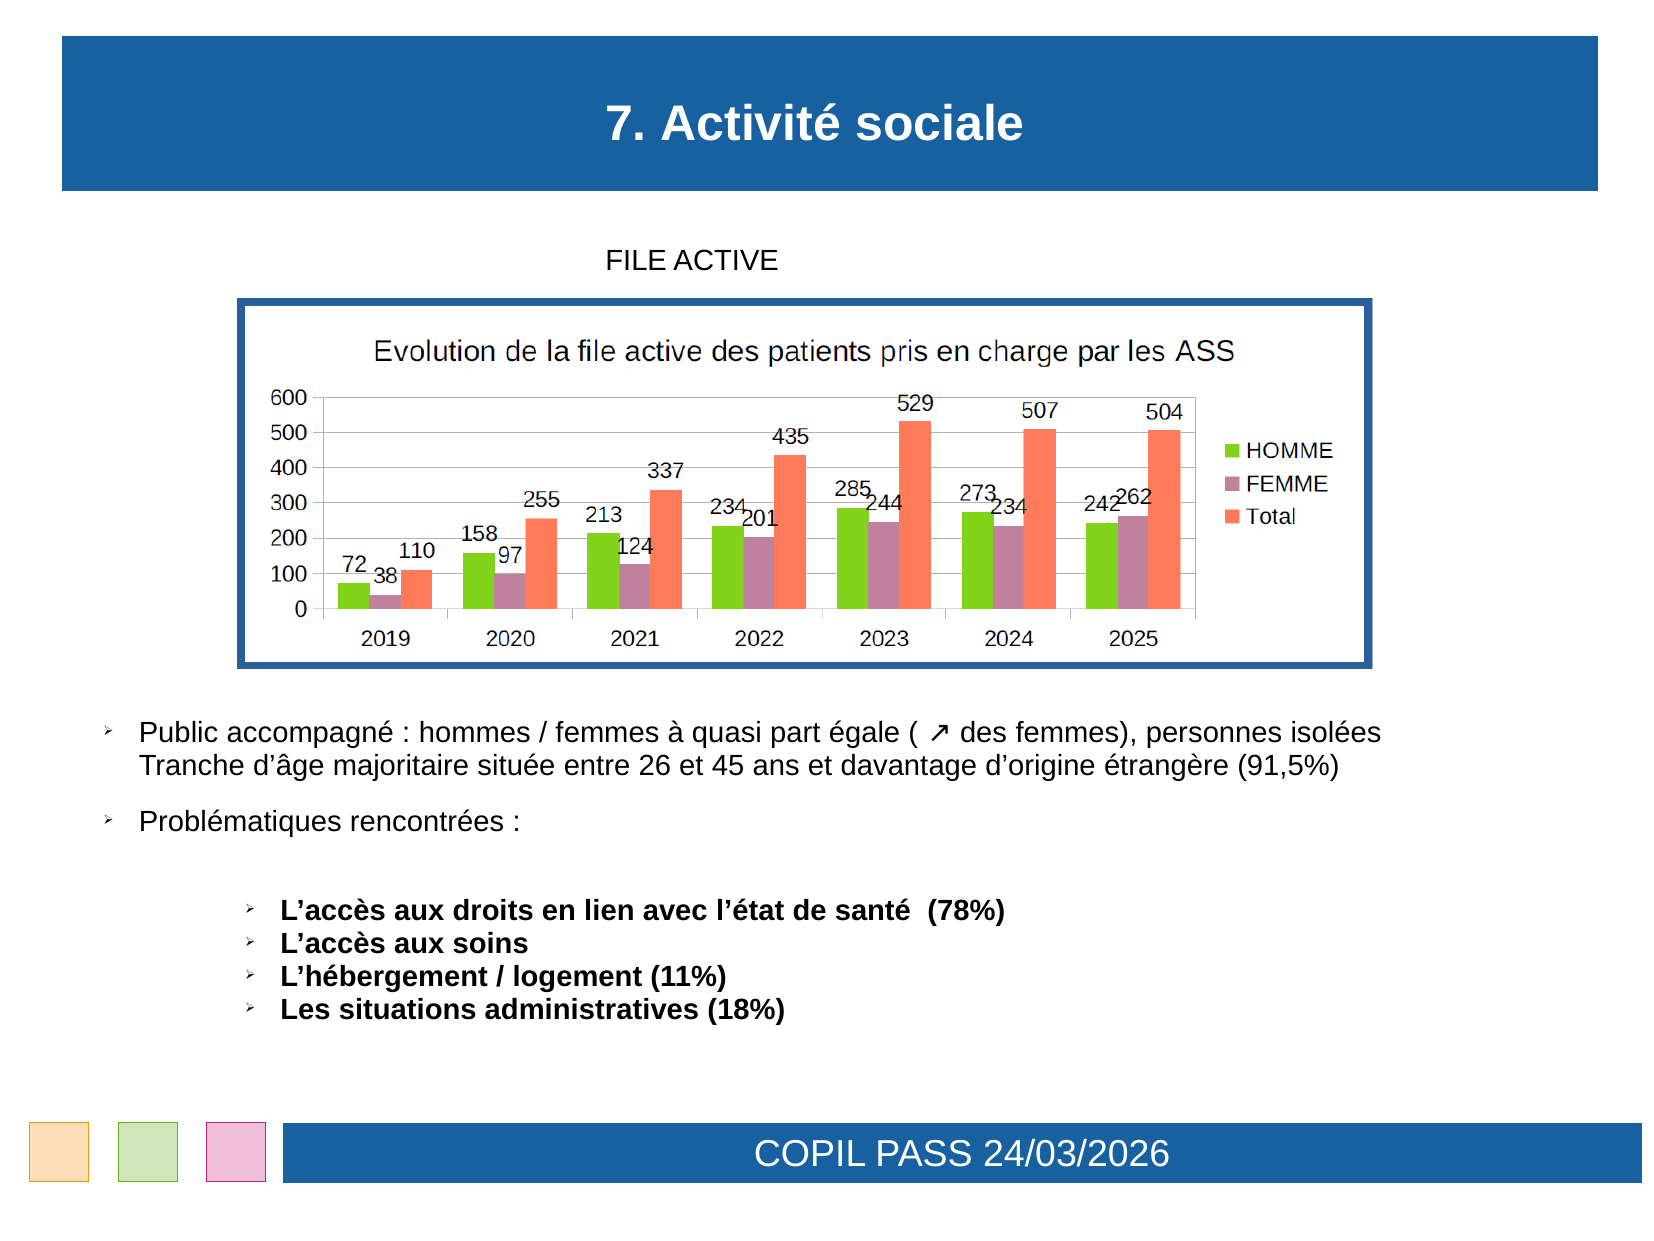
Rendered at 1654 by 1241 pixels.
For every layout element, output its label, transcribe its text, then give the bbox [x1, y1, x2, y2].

text_box [62, 36, 82, 191]
title 7. Activité sociale [82, 32, 1548, 215]
text_box [206, 1122, 266, 1182]
picture [211, 295, 1390, 680]
text_box [1548, 36, 1598, 191]
text_box [118, 1122, 178, 1182]
text_box COPIL PASS 24/03/2026 [283, 1123, 1642, 1183]
text_box FILE ACTIVE [590, 236, 1004, 296]
text_box Public accompagné : hommes / femmes à quasi part égale ( ↗ des femmes), personnes isolées Tranche d’âge majoritaire située entre 26 et 45 ans et davantage d’origine étrangère (91,5%) Problématiques rencontrées : L’accès aux droits en lien avec l’état de santé (78%) L’accès aux soins L’hébergement / logement (11%) Les situations administratives (18%) [88, 708, 1536, 1090]
text_box [29, 1122, 89, 1182]
